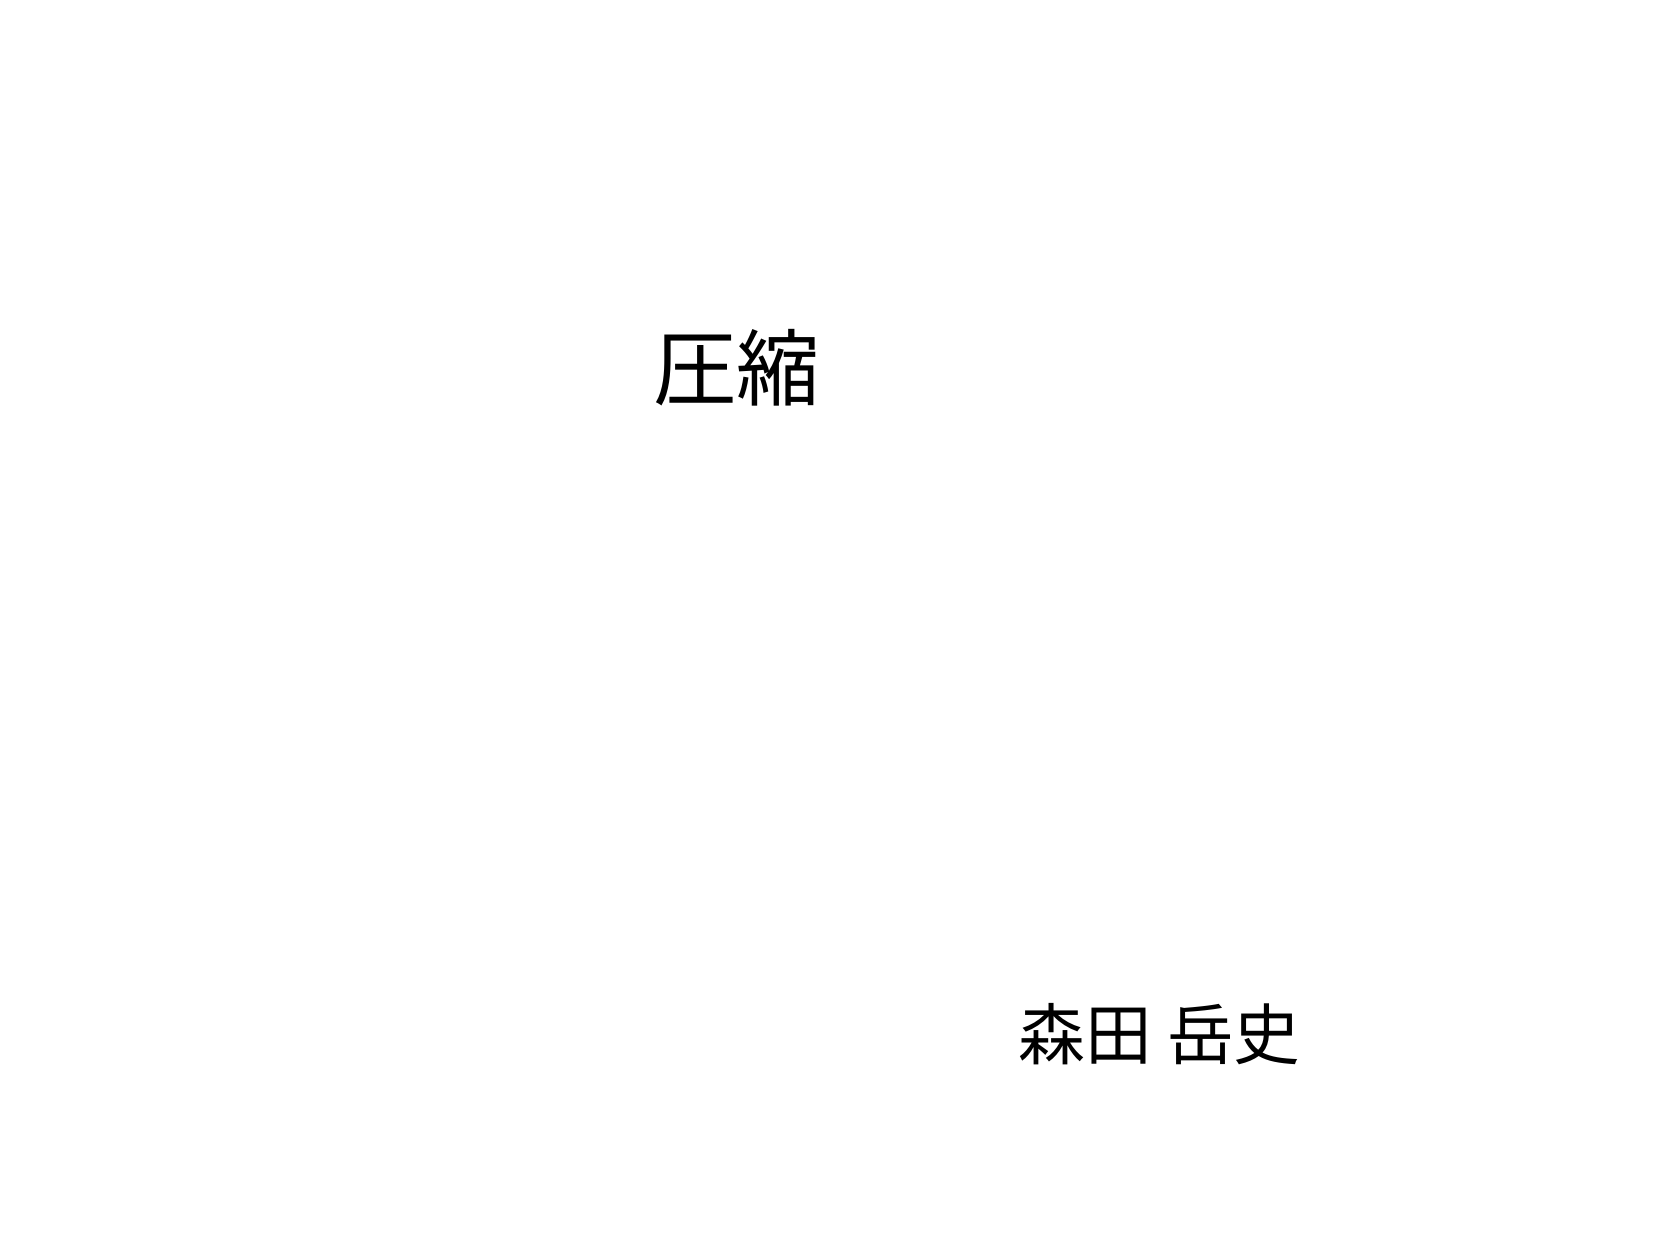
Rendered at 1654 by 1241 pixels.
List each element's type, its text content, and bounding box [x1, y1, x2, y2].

text_box 圧縮 [413, 295, 1182, 473]
text_box 森田 岳史 [1003, 974, 1625, 1063]
